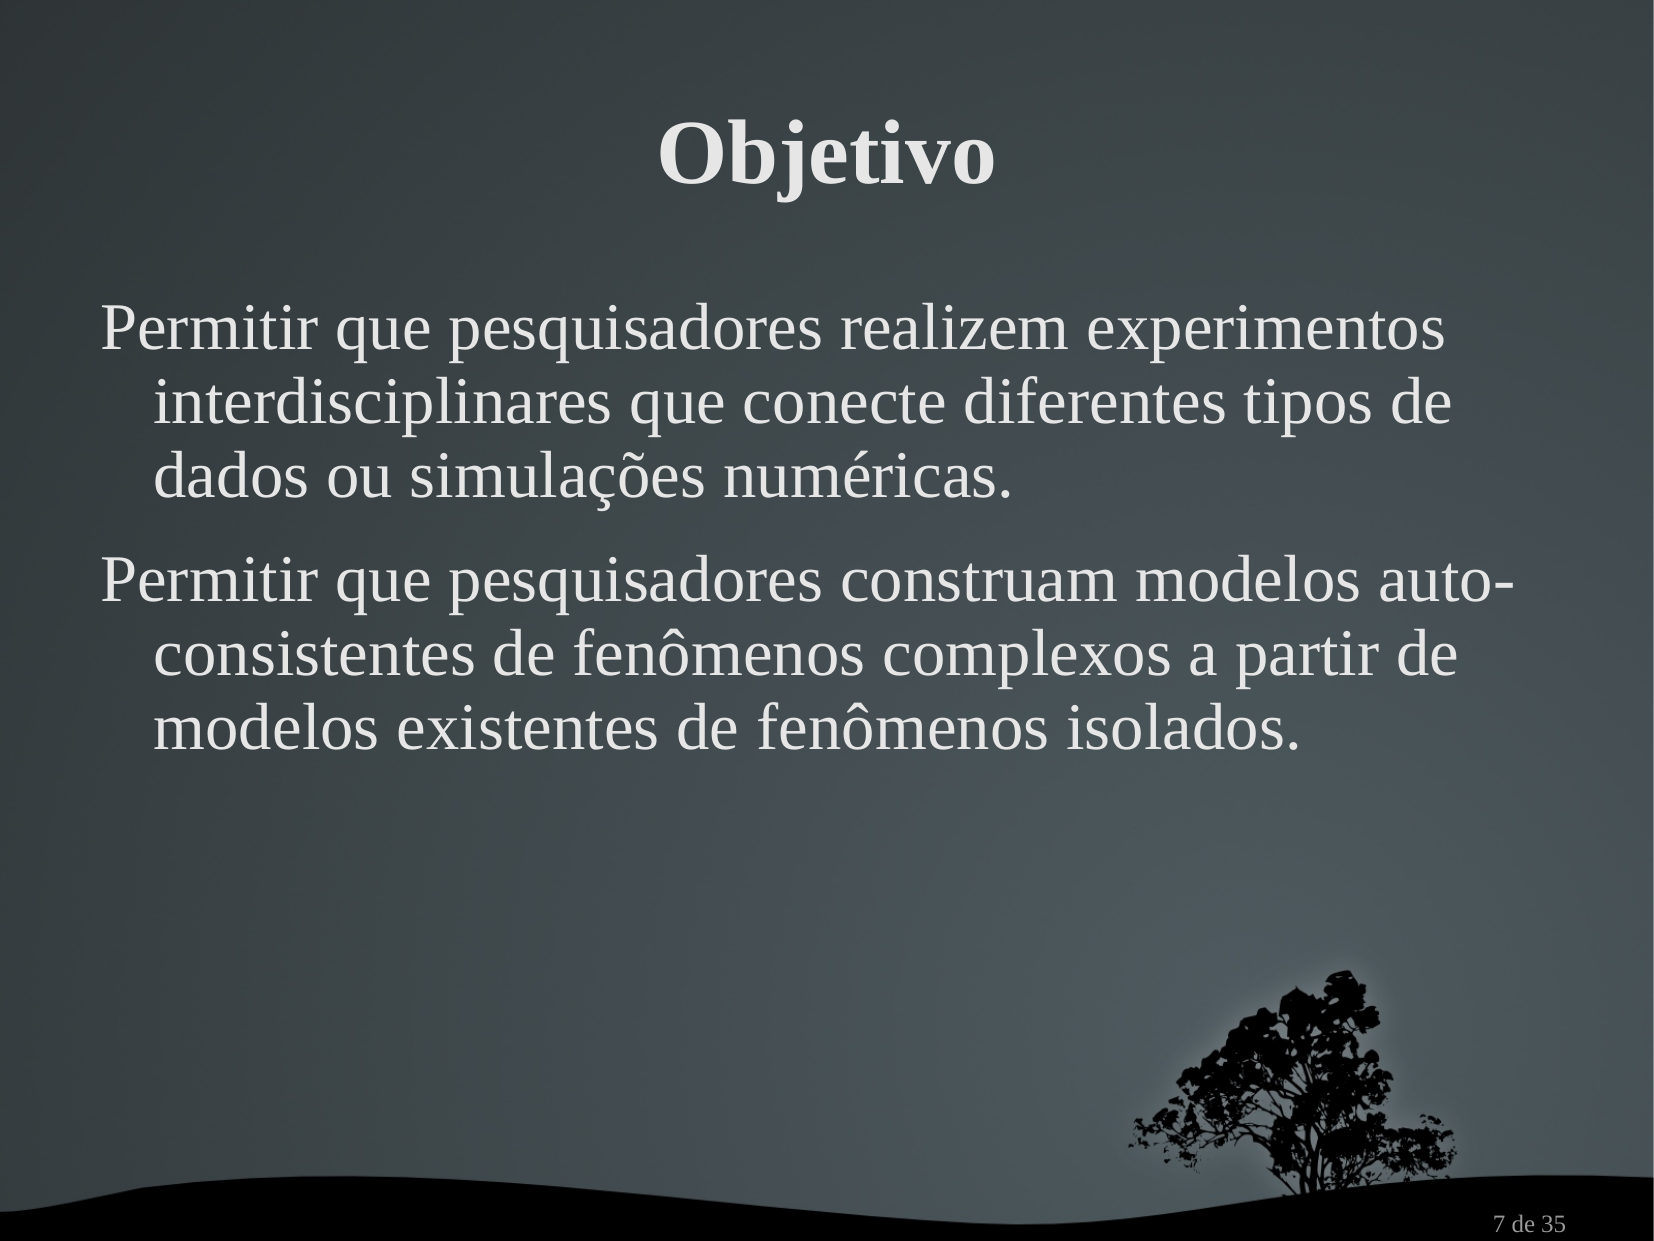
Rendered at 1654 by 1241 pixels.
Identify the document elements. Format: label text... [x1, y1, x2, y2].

picture [0, 0, 1654, 1241]
title Objetivo [82, 56, 1571, 250]
list Permitir que pesquisadores realizem experimentos interdisciplinares que conecte diferentes tipos de dados ou simulações numéricas. Permitir que pesquisadores construam modelos auto-consistentes de fenômenos complexos a partir de modelos existentes de fenômenos isolados. [82, 290, 1571, 1094]
